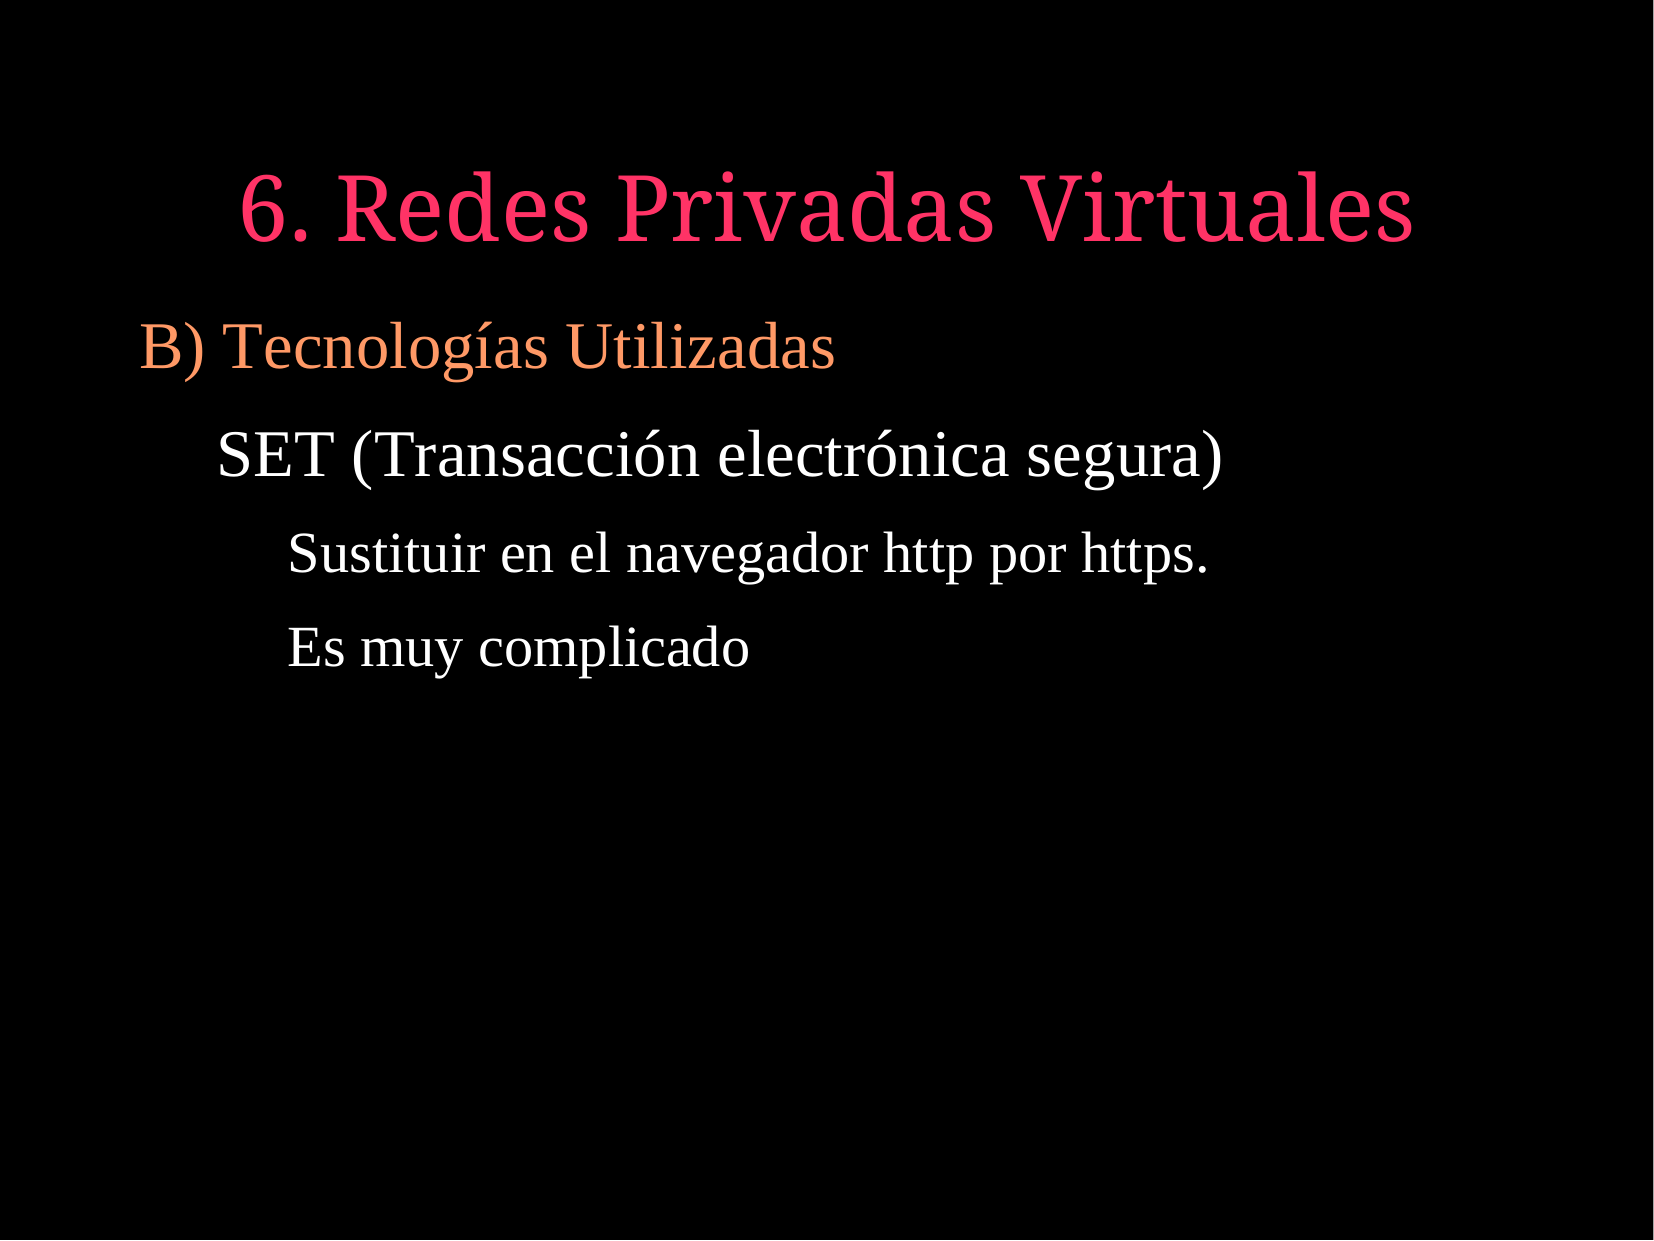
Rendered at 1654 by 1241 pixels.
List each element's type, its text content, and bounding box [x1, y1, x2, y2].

title 6. Redes Privadas Virtuales [121, 102, 1534, 308]
text_box SET (Transacción electrónica segura) Sustituir en el navegador http por https. Es muy complicado [39, 417, 1623, 1241]
list B) Tecnologías Utilizadas [121, 308, 1534, 417]
